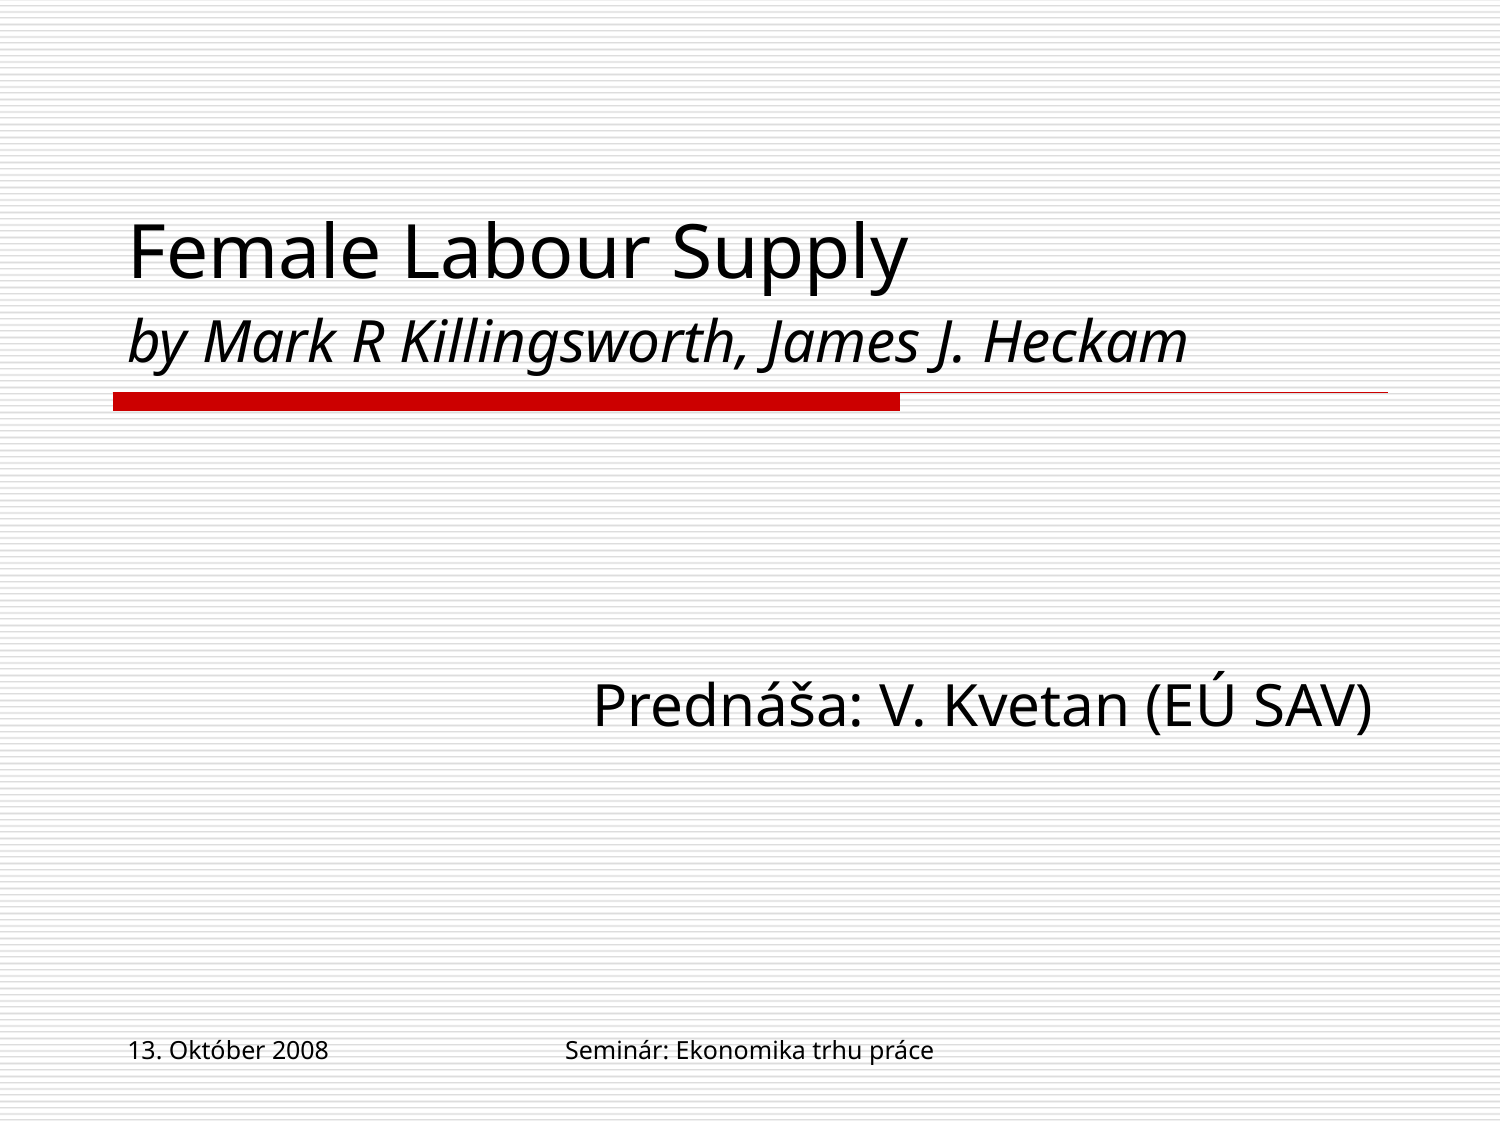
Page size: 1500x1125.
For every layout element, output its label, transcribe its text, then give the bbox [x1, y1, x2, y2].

title Female Labour Supply by Mark R Killingsworth, James J. Heckam [112, 162, 1388, 388]
subtitle Prednáša: V. Kvetan (EÚ SAV) [237, 562, 1388, 826]
picture [0, 0, 1500, 1125]
